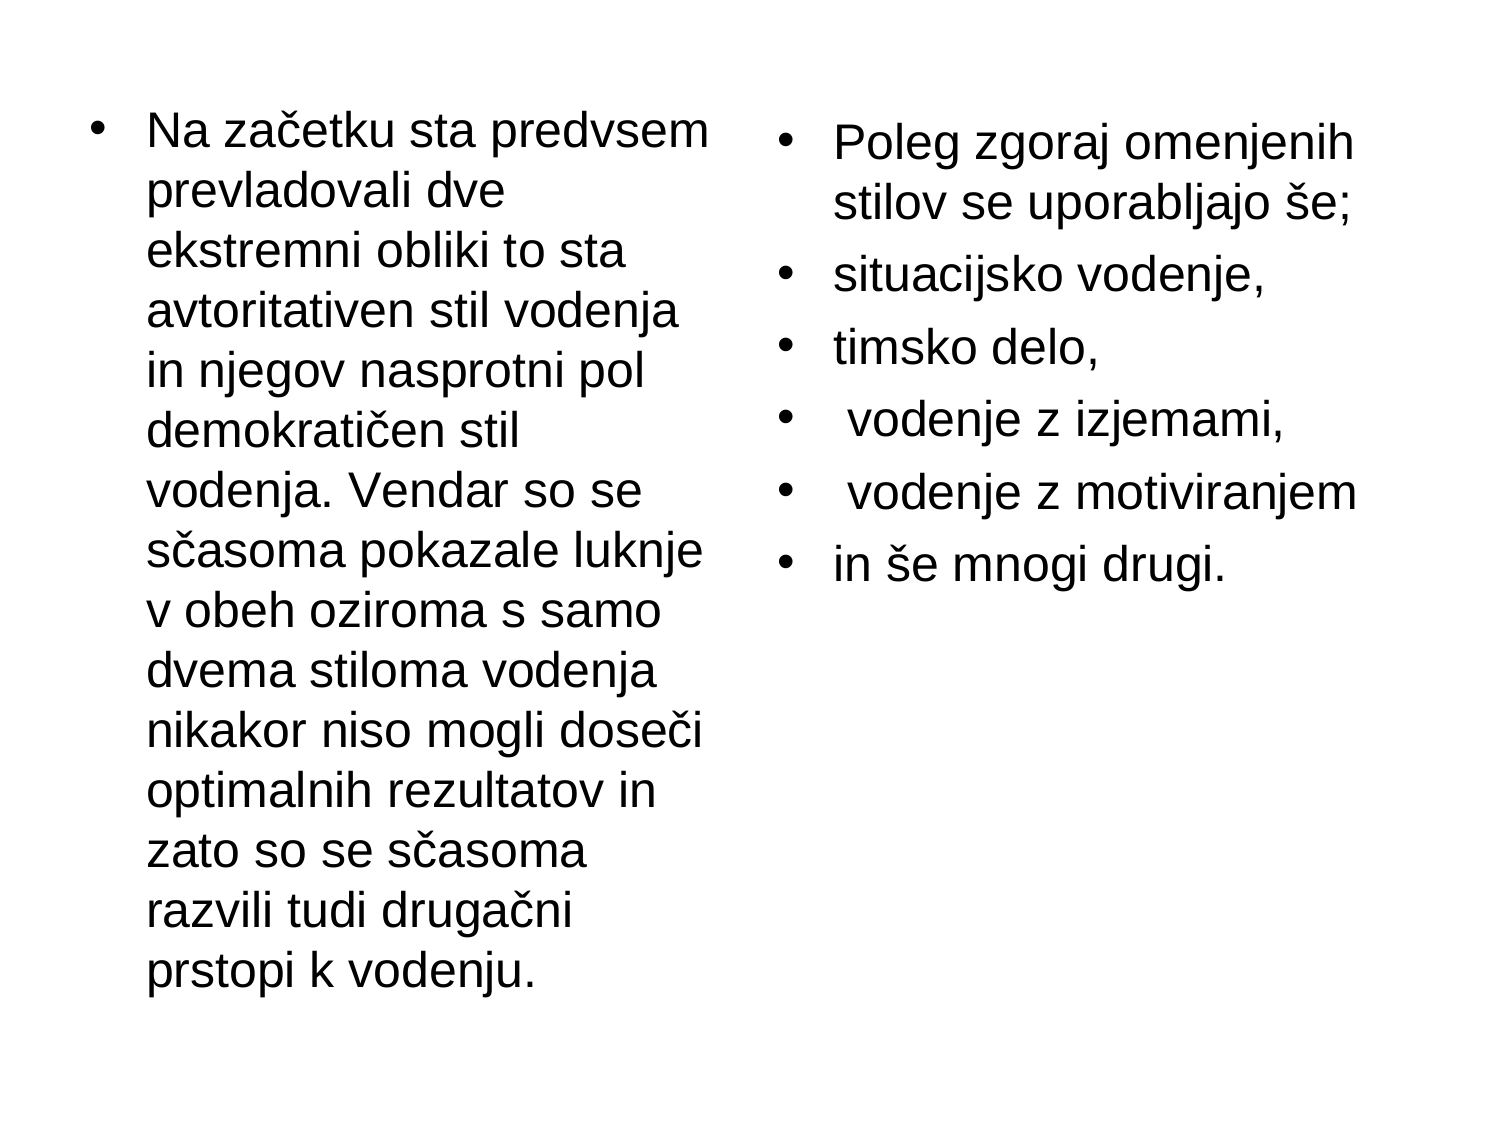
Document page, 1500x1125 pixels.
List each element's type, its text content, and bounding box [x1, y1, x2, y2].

list Poleg zgoraj omenjenih stilov se uporabljajo še; situacijsko vodenje, timsko delo, vodenje z izjemami, vodenje z motiviranjem in še mnogi drugi. [762, 101, 1426, 1005]
list Na začetku sta predvsem prevladovali dve ekstremni obliki to sta avtoritativen stil vodenja in njegov nasprotni pol demokratičen stil vodenja. Vendar so se sčasoma pokazale luknje v obeh oziroma s samo dvema stiloma vodenja nikakor niso mogli doseči optimalnih rezultatov in zato so se sčasoma razvili tudi drugačni prstopi k vodenju. [75, 90, 738, 1006]
